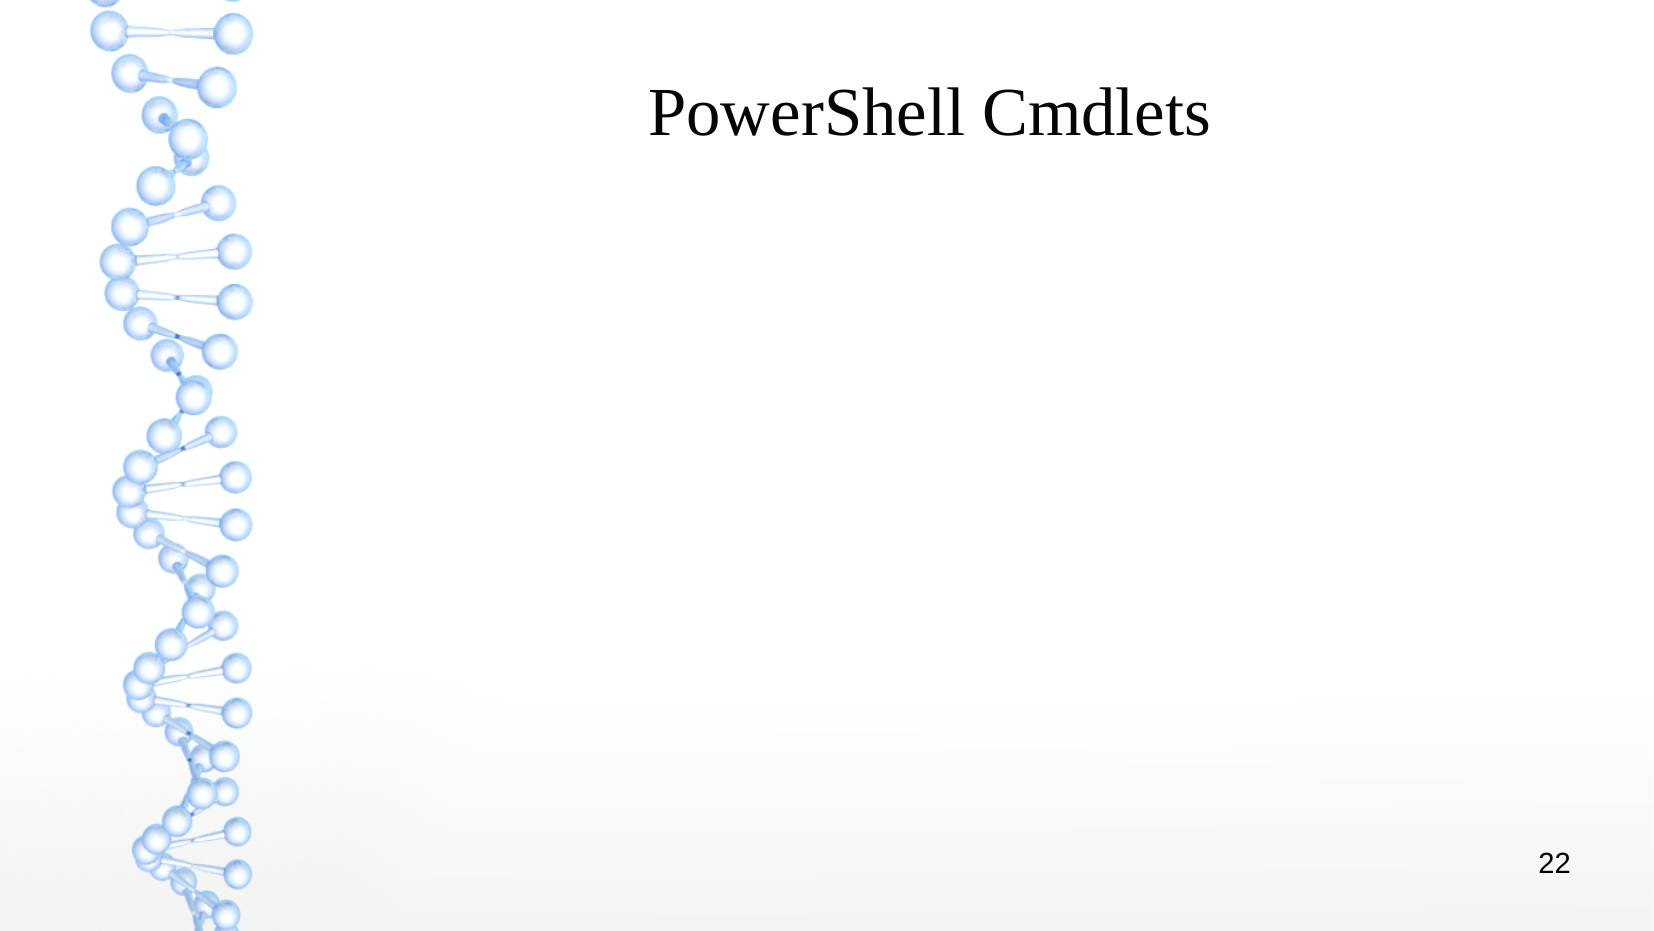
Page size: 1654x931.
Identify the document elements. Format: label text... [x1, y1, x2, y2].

picture [0, 0, 1654, 931]
title PowerShell Cmdlets [265, 35, 1595, 189]
